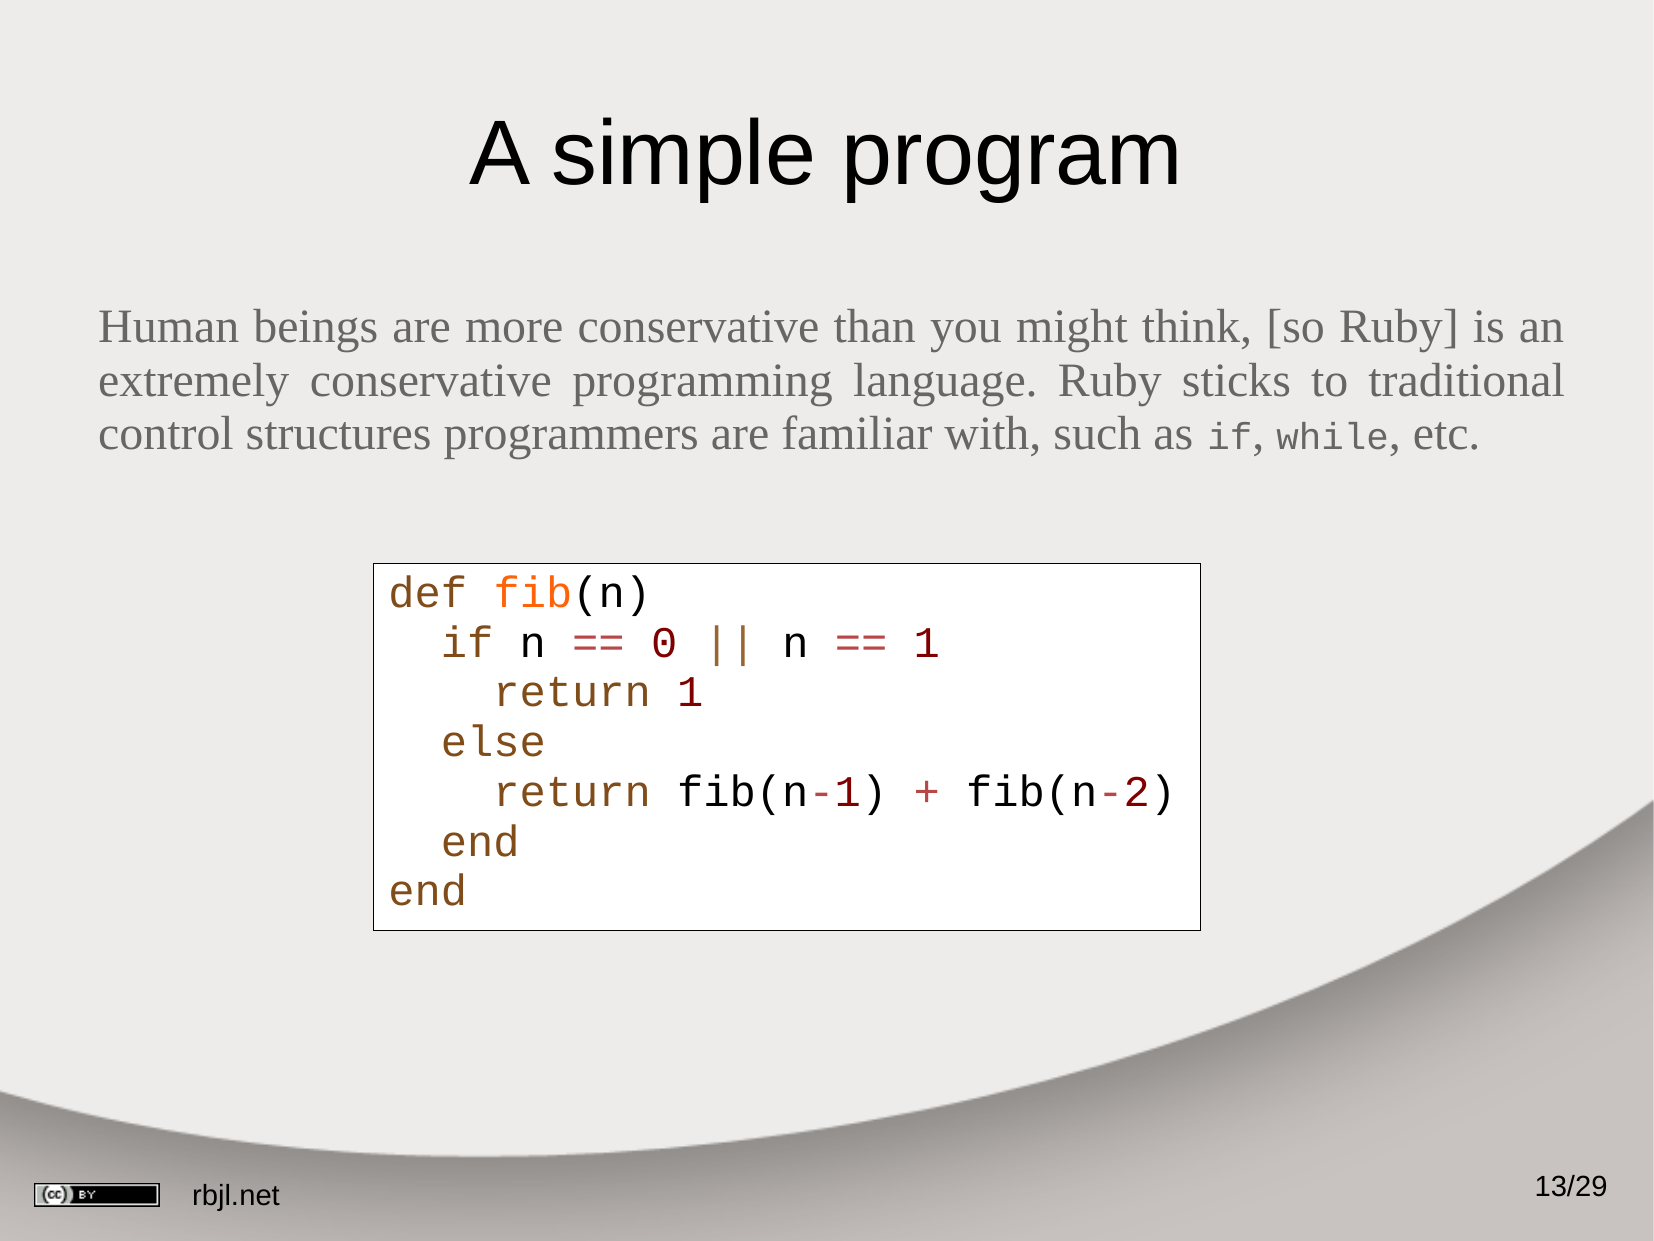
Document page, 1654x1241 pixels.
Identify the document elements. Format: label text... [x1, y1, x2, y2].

picture [0, 0, 1654, 1241]
text_box def fib(n) if n == 0 || n == 1 return 1 else return fib(n-1) + fib(n-2) end end [373, 563, 1201, 931]
text_box Human beings are more conservative than you might think, [so Ruby] is an extremely conservative programming language. Ruby sticks to traditional control structures programmers are familiar with, such as if, while, etc. [83, 292, 1582, 469]
title A simple program [82, 49, 1571, 257]
